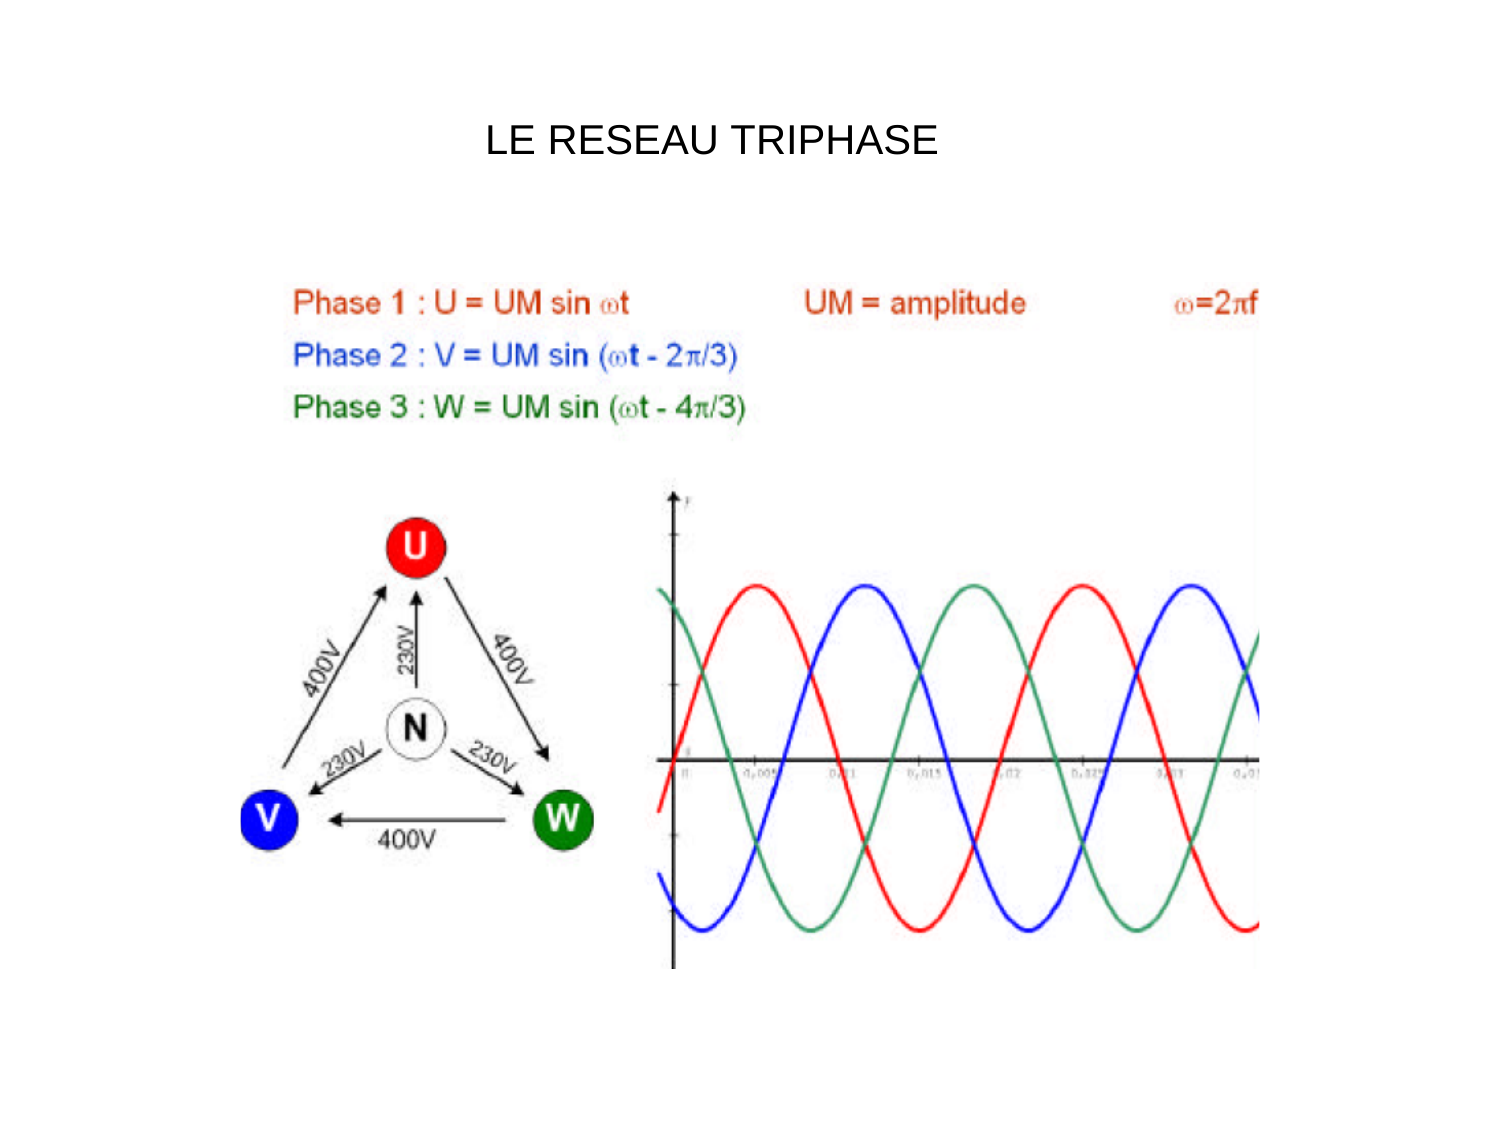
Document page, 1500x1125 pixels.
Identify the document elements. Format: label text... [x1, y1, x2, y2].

text_box LE RESEAU TRIPHASE [470, 104, 954, 171]
picture [240, 282, 1260, 969]
